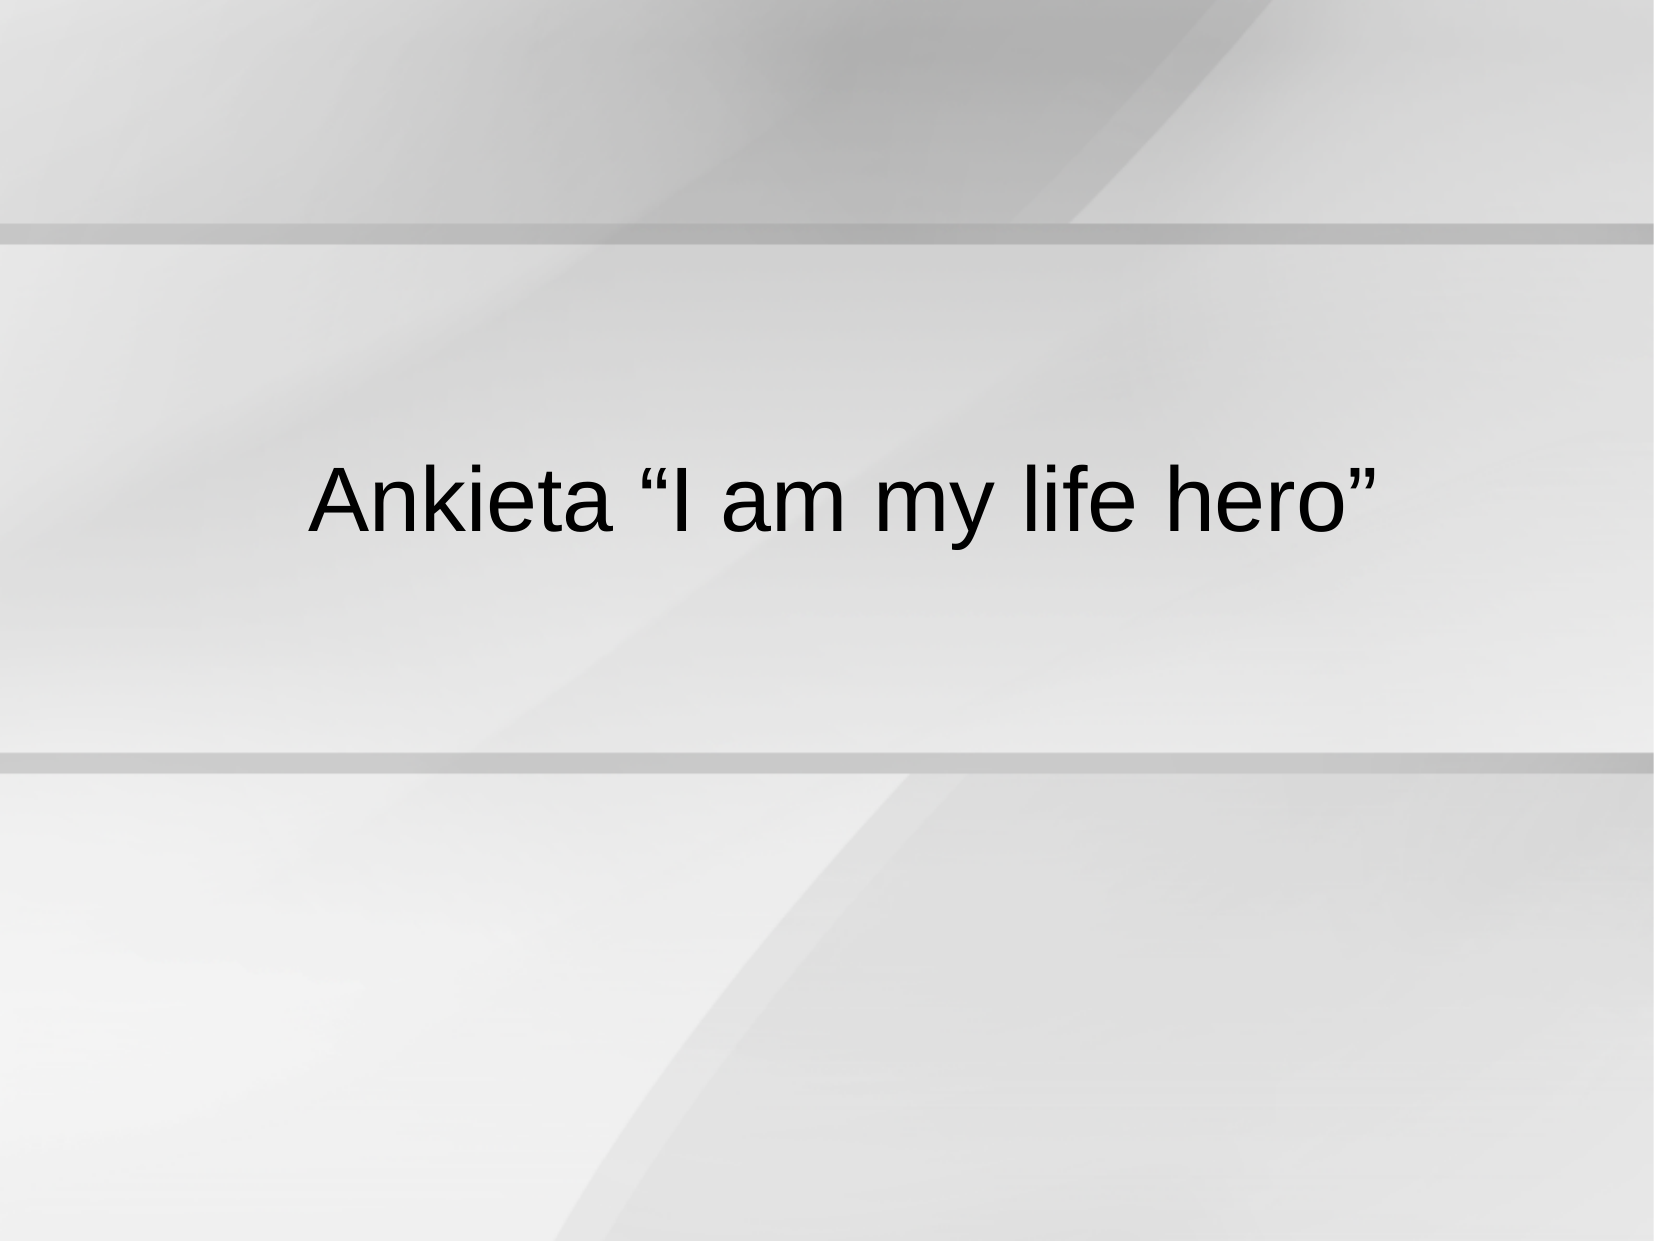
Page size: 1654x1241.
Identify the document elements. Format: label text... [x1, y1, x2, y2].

picture [0, 0, 1654, 1241]
text_box Ankieta “I am my life hero” [150, 440, 1538, 633]
